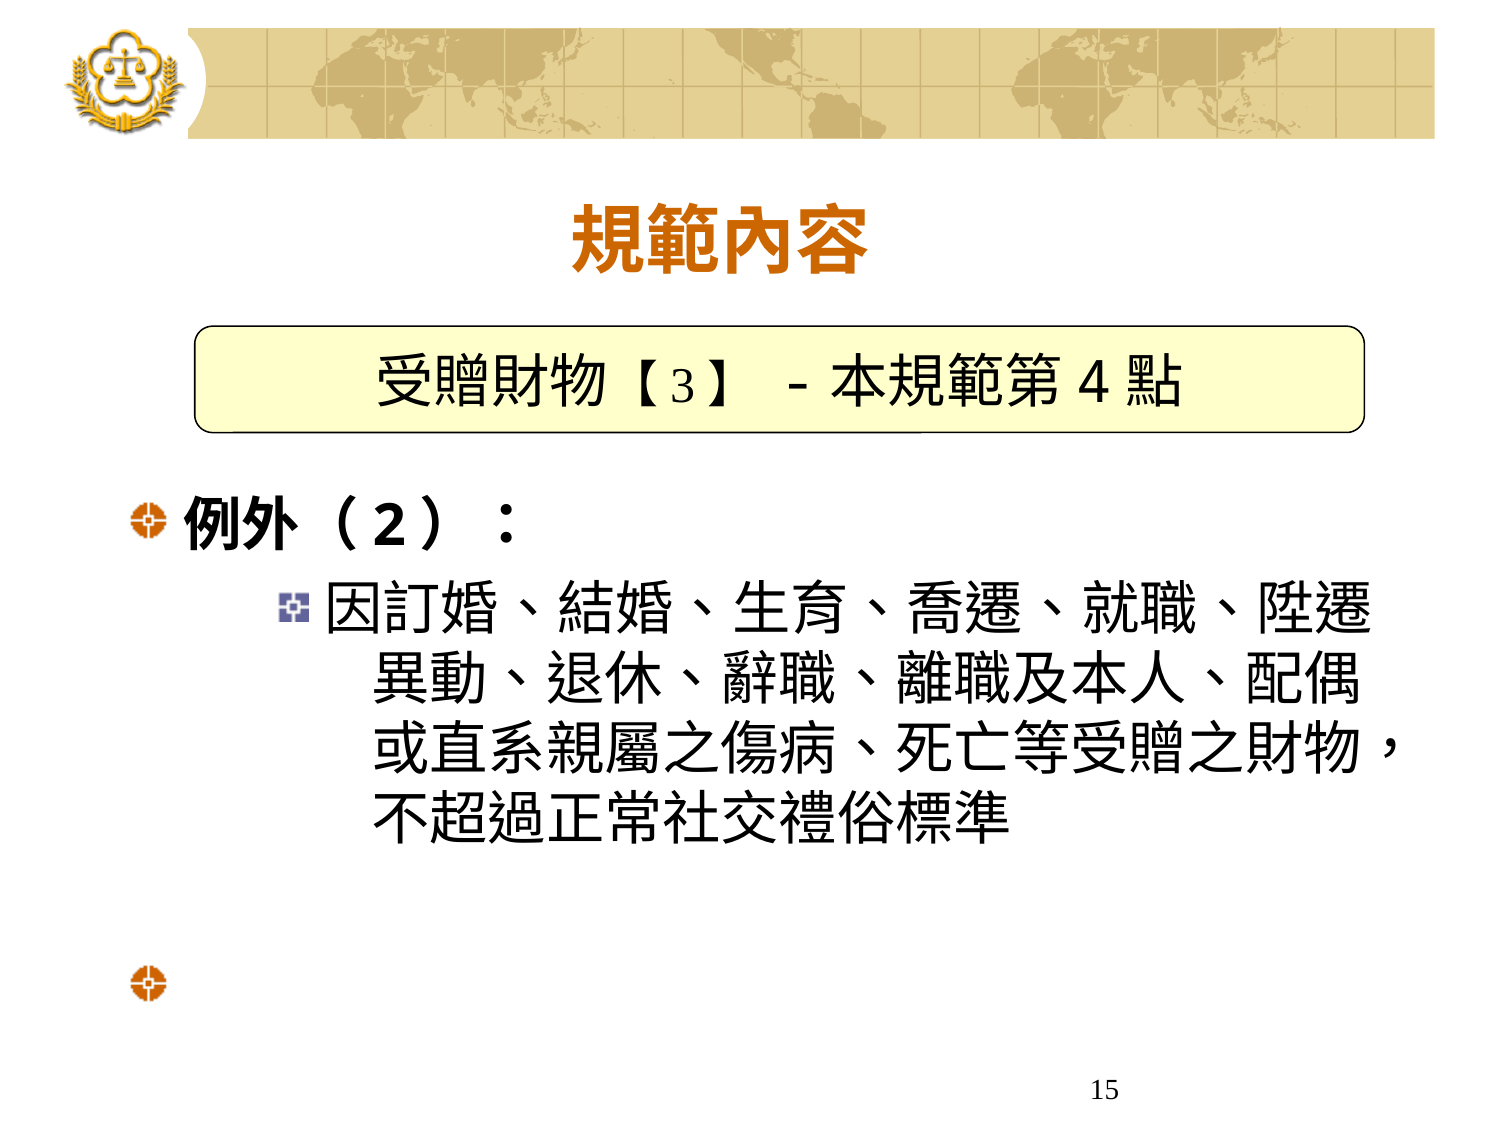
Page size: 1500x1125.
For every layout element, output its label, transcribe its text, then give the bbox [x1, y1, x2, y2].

list 例外（2）： 因訂婚、結婚、生育、喬遷、就職、陞遷異動、退休、辭職、離職及本人、配偶或直系親屬之傷病、死亡等受贈之財物，不超過正常社交禮俗標準 [112, 479, 1424, 1035]
text_box 受贈財物【3】 -本規範第4點 [194, 326, 1365, 433]
text_box [1074, 1037, 1388, 1113]
title 規範內容 [277, 172, 1164, 303]
